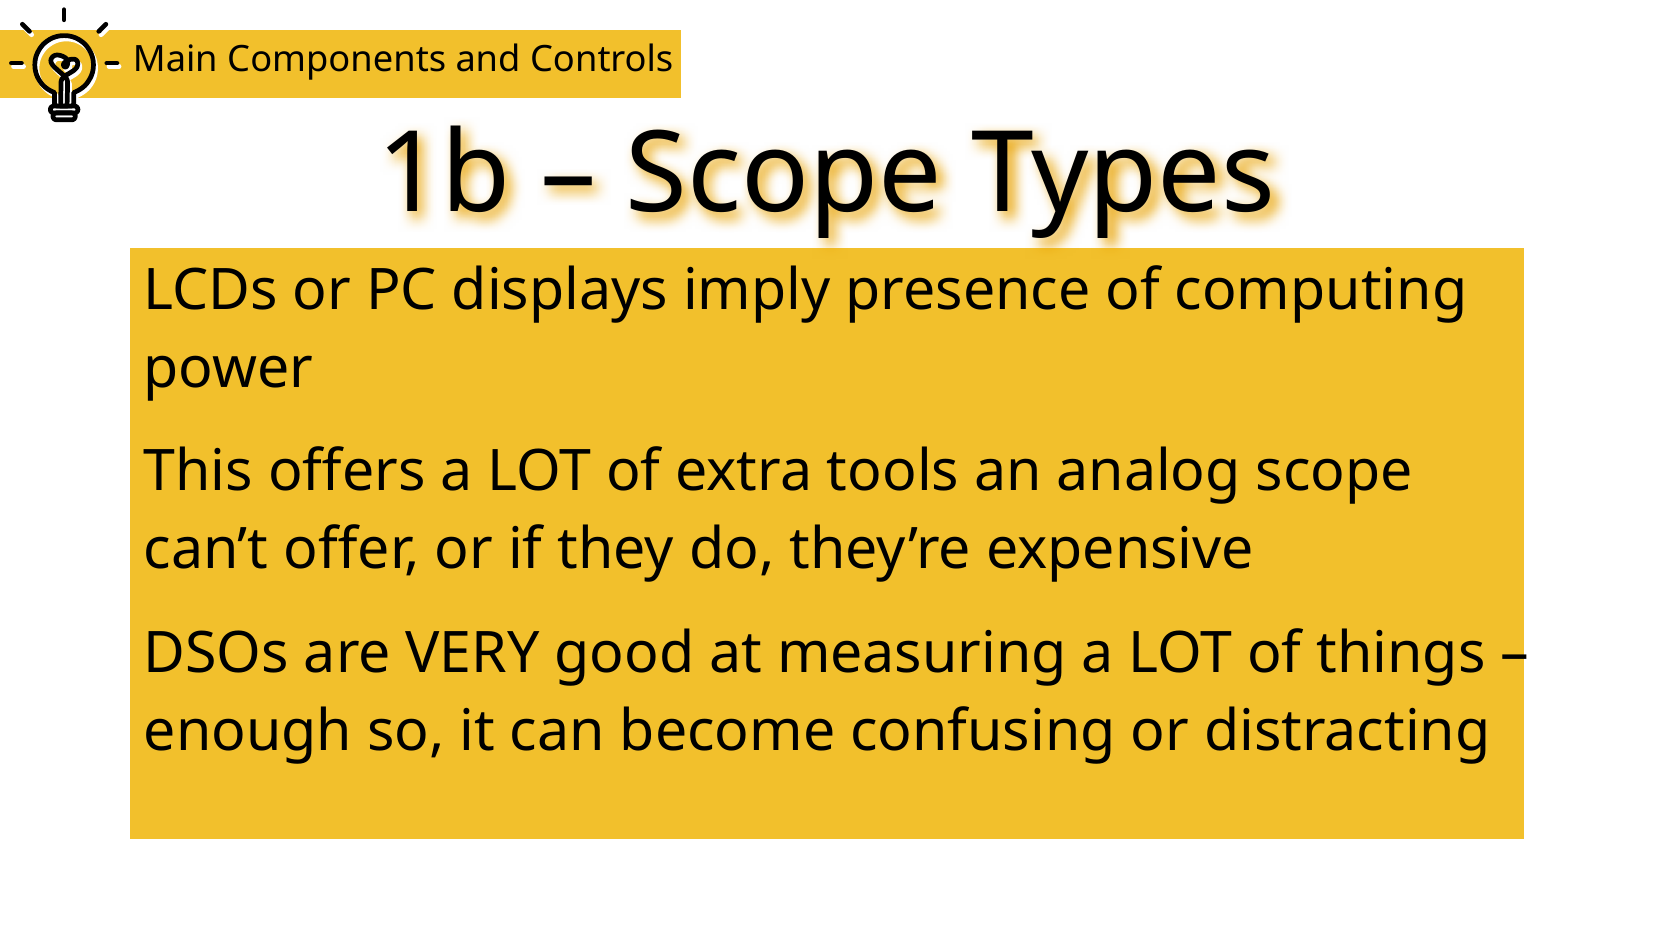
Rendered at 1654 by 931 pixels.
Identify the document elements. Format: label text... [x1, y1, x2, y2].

title 1b – Scope Types [82, 88, 1571, 249]
subtitle Main Components and Controls [132, 17, 677, 97]
list LCDs or PC displays imply presence of computing power This offers a LOT of extra tools an analog scope can’t offer, or if they do, they’re expensive DSOs are VERY good at measuring a LOT of things – enough so, it can become confusing or distracting [143, 248, 1538, 849]
